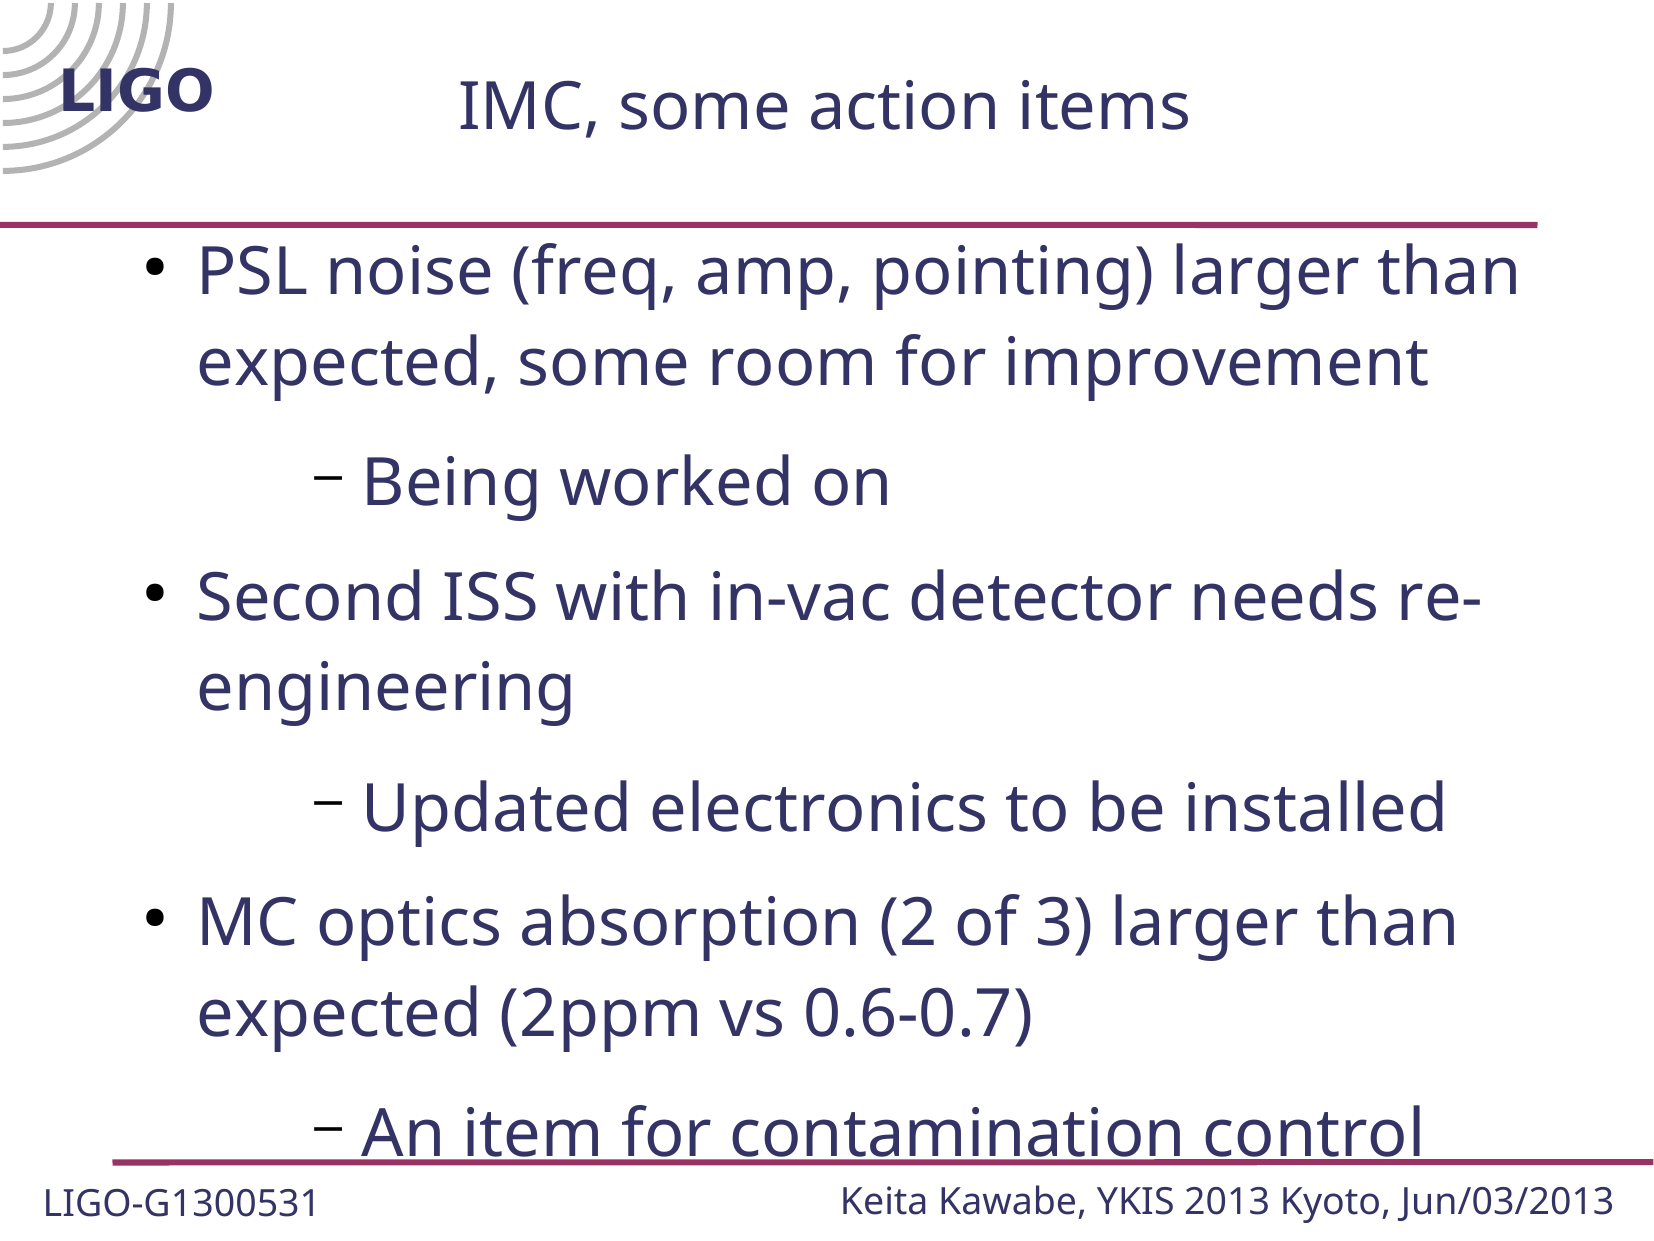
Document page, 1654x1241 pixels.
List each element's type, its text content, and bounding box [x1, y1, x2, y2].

title IMC, some action items [187, 0, 1463, 208]
list PSL noise (freq, amp, pointing) larger than expected, some room for improvement Being worked on Second ISS with in-vac detector needs re-engineering Updated electronics to be installed MC optics absorption (2 of 3) larger than expected (2ppm vs 0.6-0.7) An item for contamination control [125, 223, 1538, 1241]
